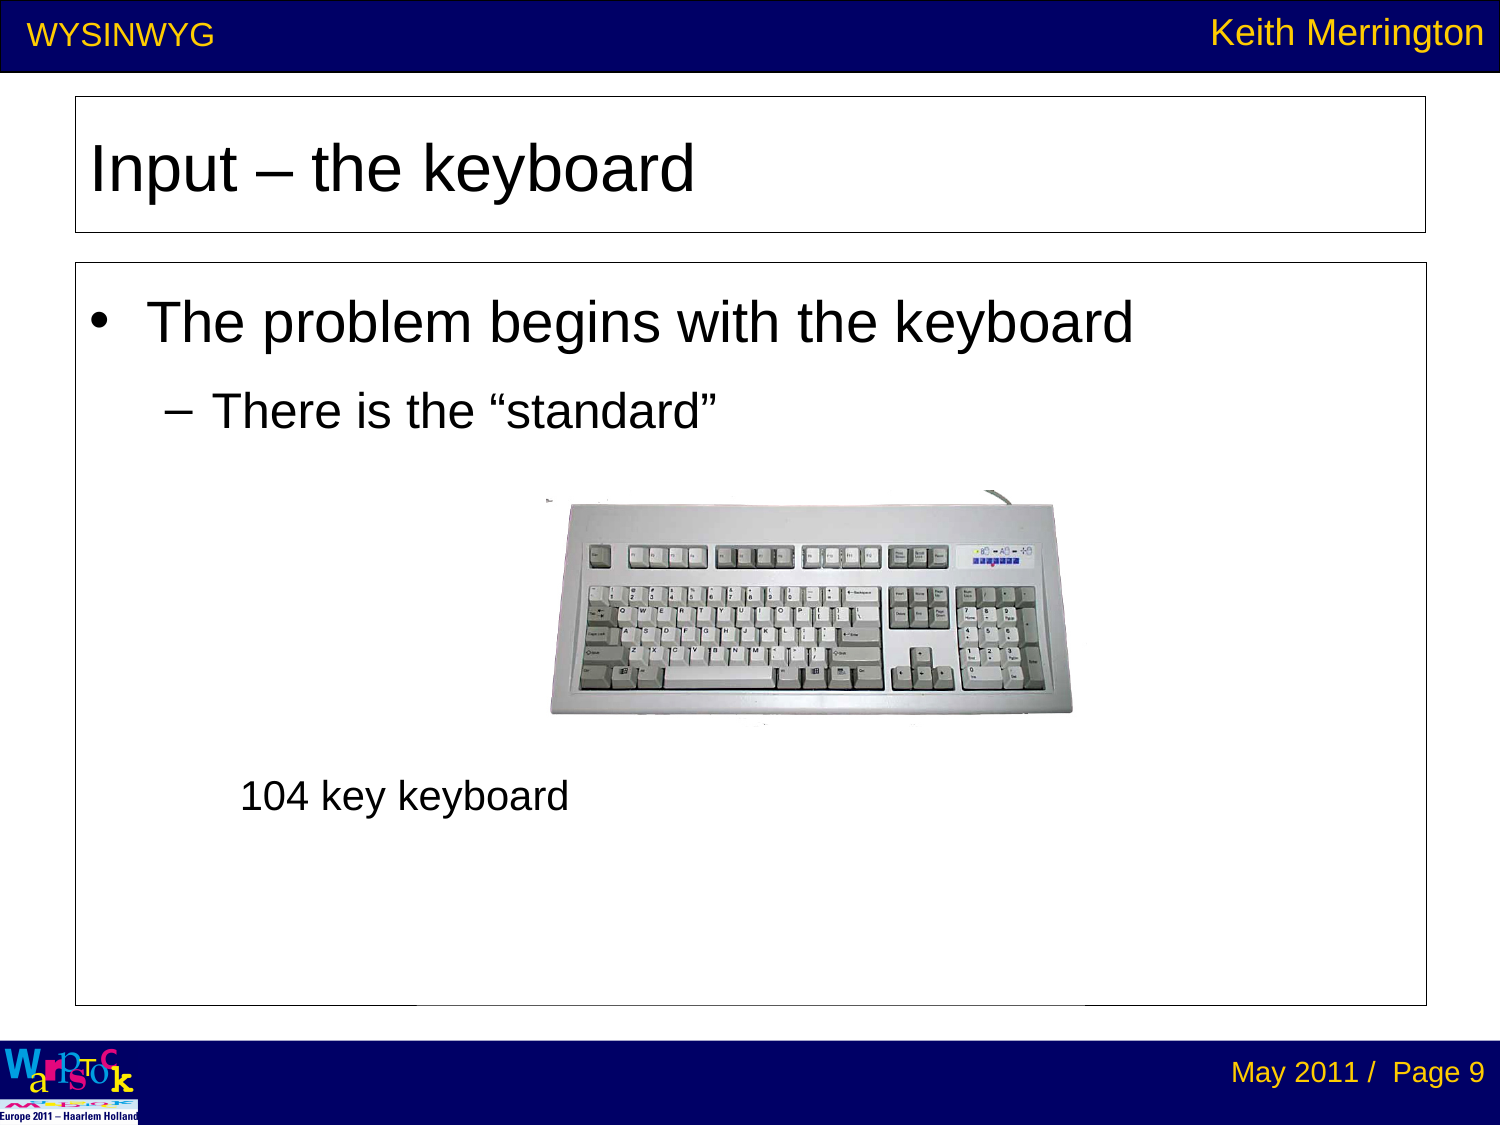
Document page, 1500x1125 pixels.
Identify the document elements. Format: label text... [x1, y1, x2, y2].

title Input – the keyboard [75, 96, 1426, 233]
picture [546, 490, 1087, 727]
list The problem begins with the keyboard There is the “standard” 104 key keyboard [75, 262, 1427, 1006]
picture [0, 1042, 138, 1125]
